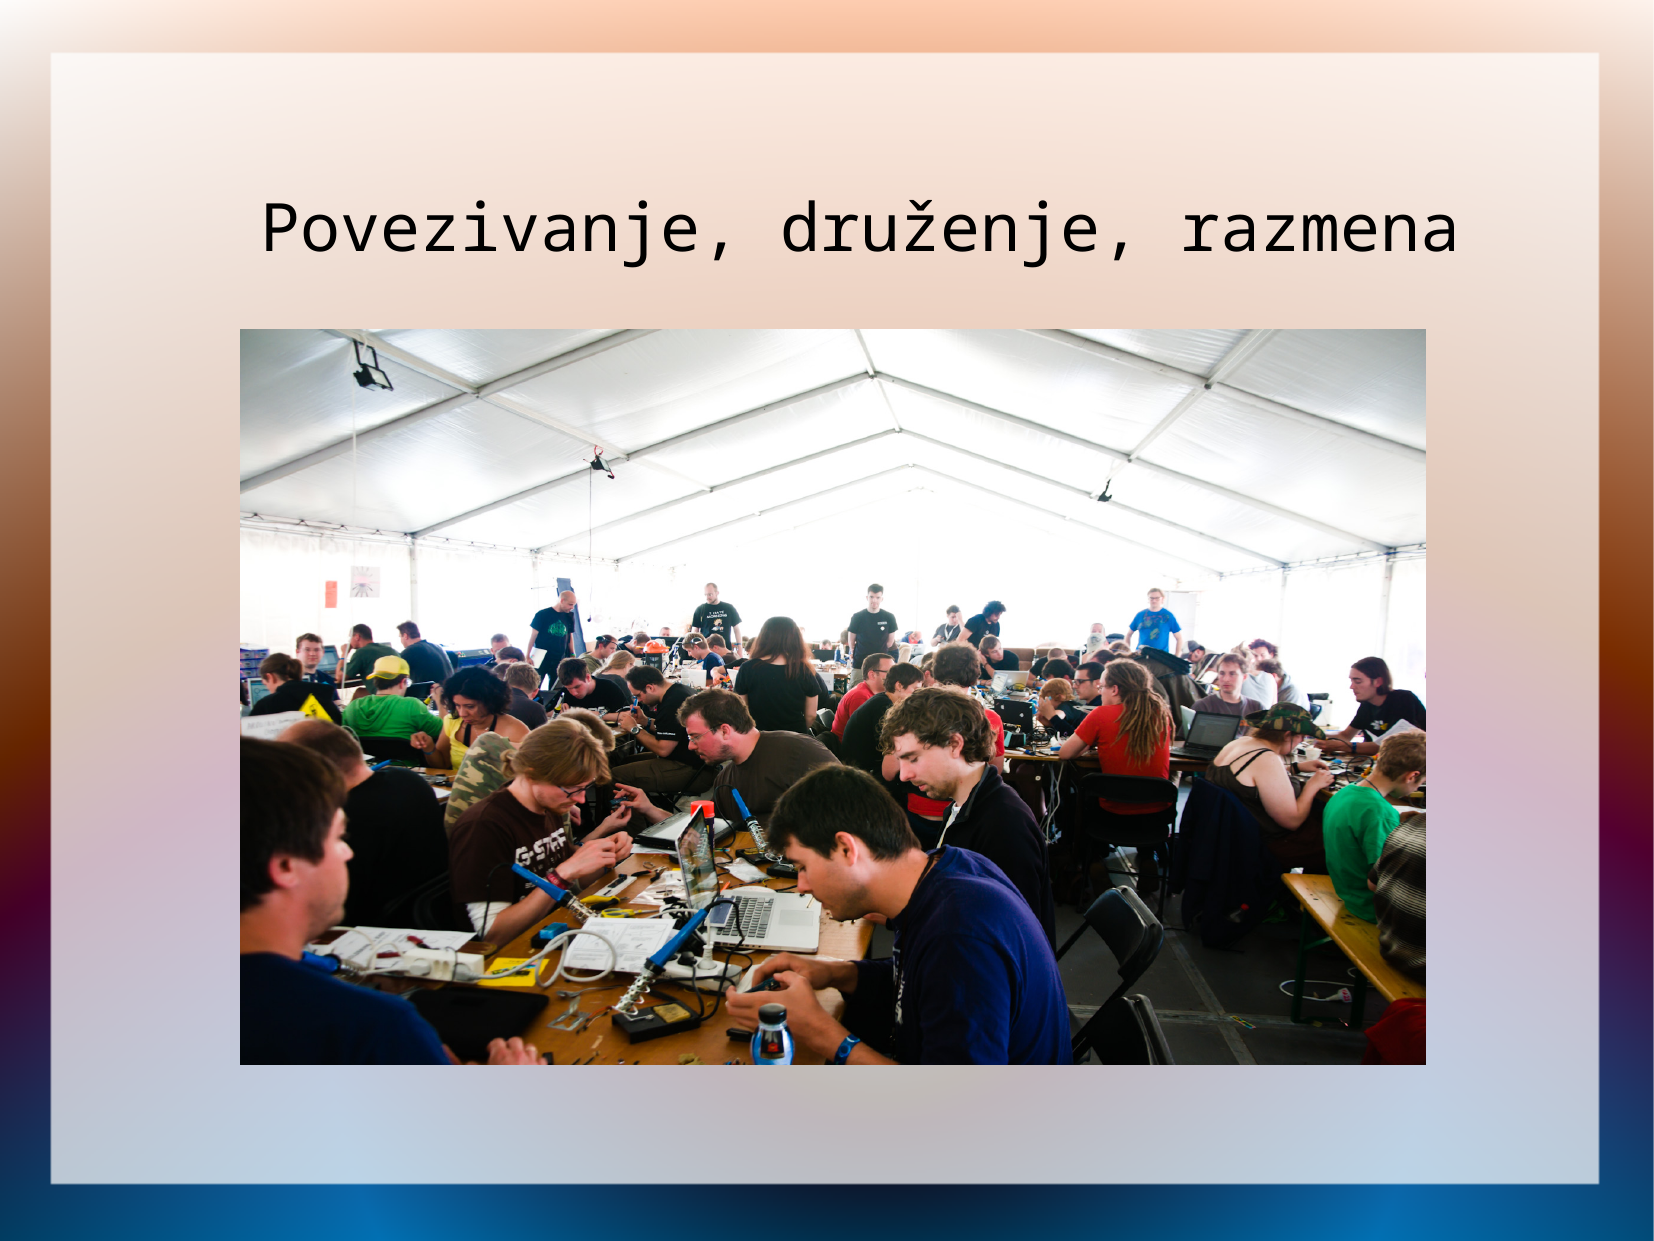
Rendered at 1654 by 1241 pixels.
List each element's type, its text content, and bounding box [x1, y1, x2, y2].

list Povezivanje, druženje, razmena [60, 60, 1591, 1186]
picture [0, 0, 1654, 1241]
